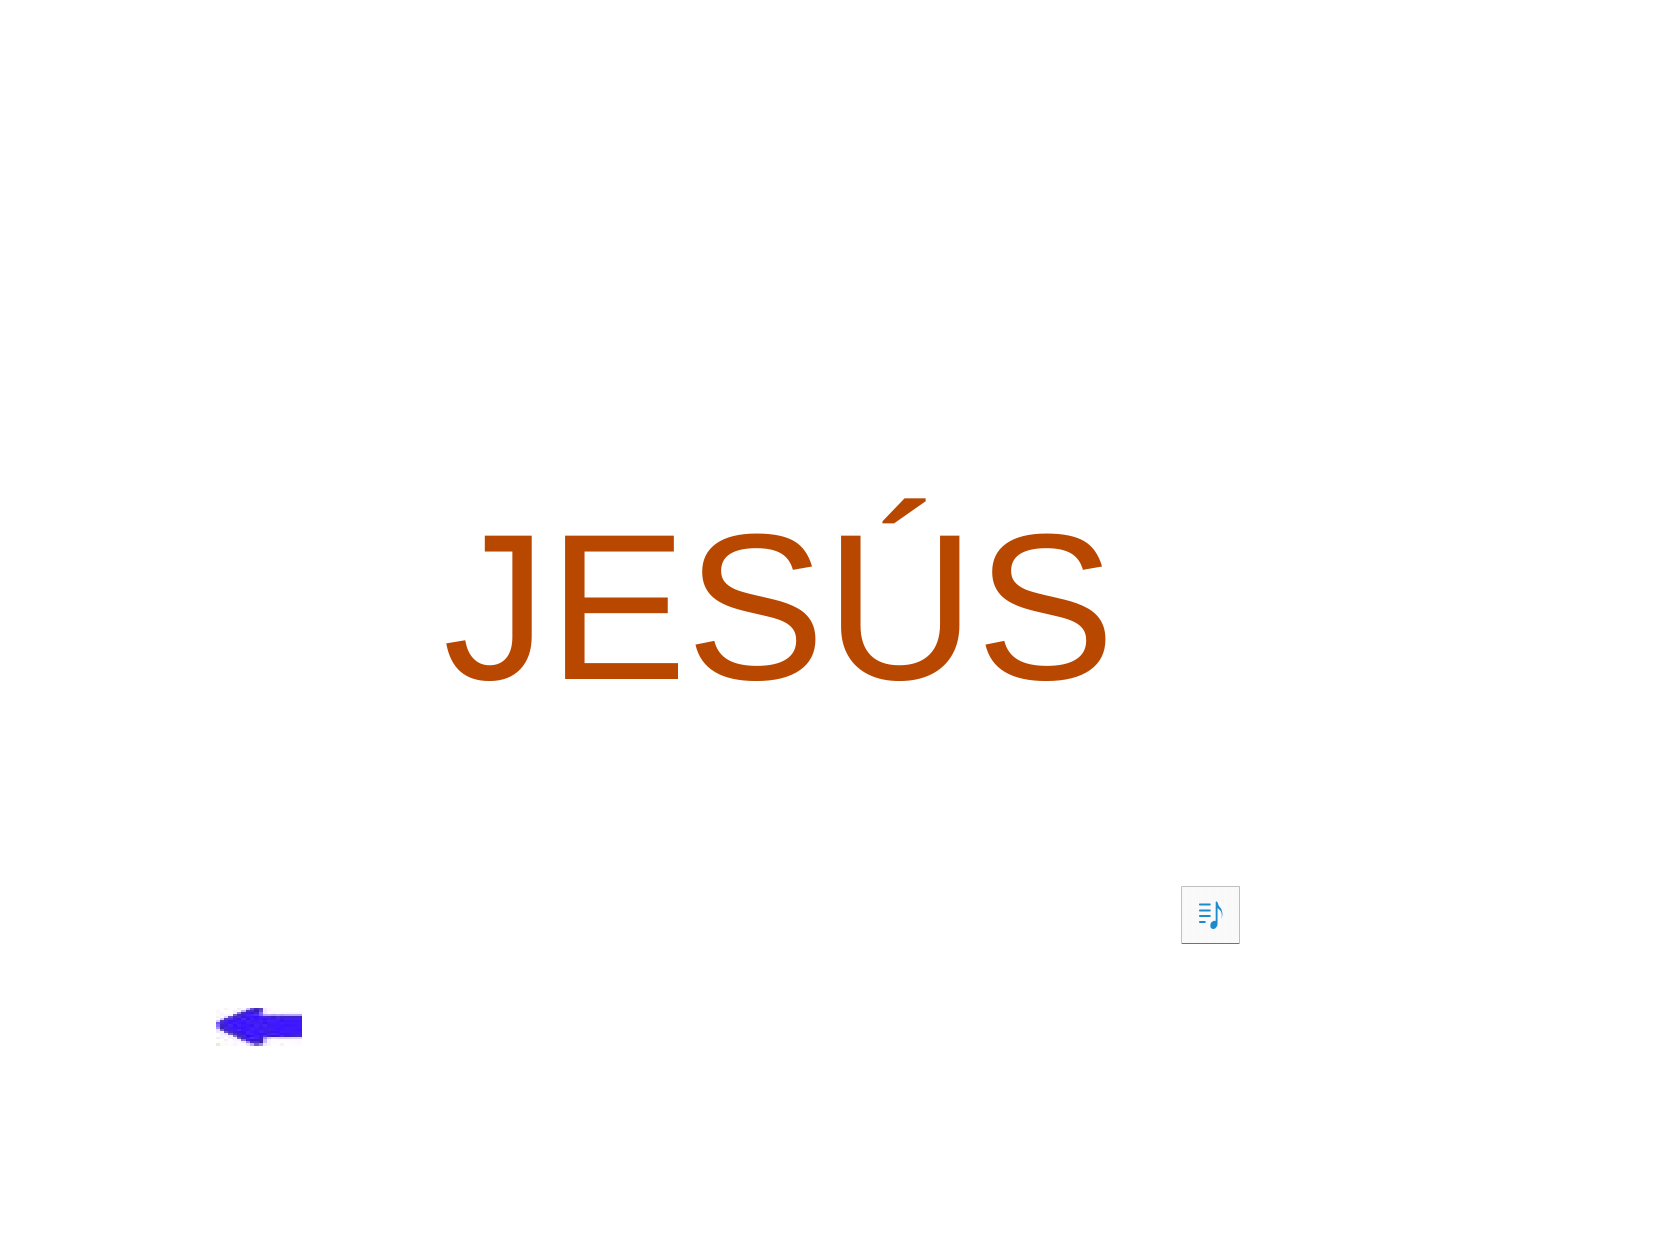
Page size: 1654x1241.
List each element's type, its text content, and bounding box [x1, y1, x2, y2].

text_box [1181, 885, 1241, 945]
text_box JESÚS [324, 483, 1236, 731]
picture [216, 1008, 302, 1046]
